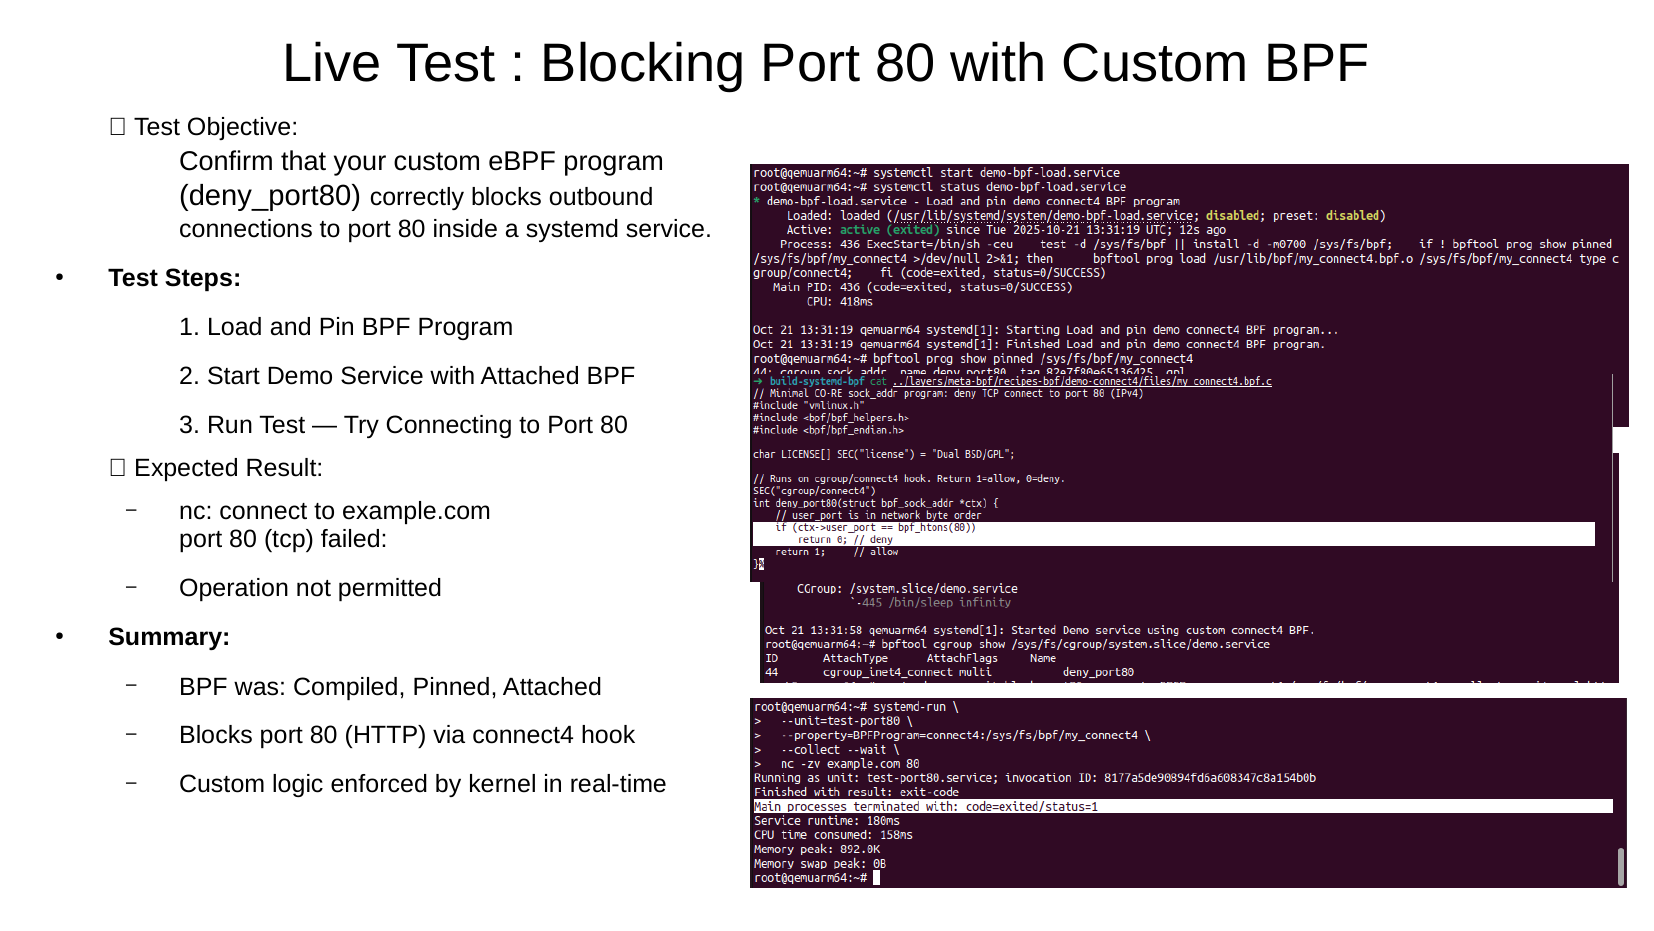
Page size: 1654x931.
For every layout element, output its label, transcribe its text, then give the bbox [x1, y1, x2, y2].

picture [750, 164, 1629, 683]
title Live Test : Blocking Port 80 with Custom BPF [82, 12, 1571, 113]
list ✅ Test Objective: Confirm that your custom eBPF program (deny_port80) correctly blocks outbound connections to port 80 inside a systemd service. Test Steps: 1. Load and Pin BPF Program 2. Start Demo Service with Attached BPF 3. Run Test — Try Connecting to Port 80 ✅ Expected Result: nc: connect to example.com port 80 (tcp) failed: Operation not permitted Summary: BPF was: Compiled, Pinned, Attached Blocks port 80 (HTTP) via connect4 hook Custom logic enforced by kernel in real-time [37, 112, 938, 901]
picture [750, 698, 1627, 888]
